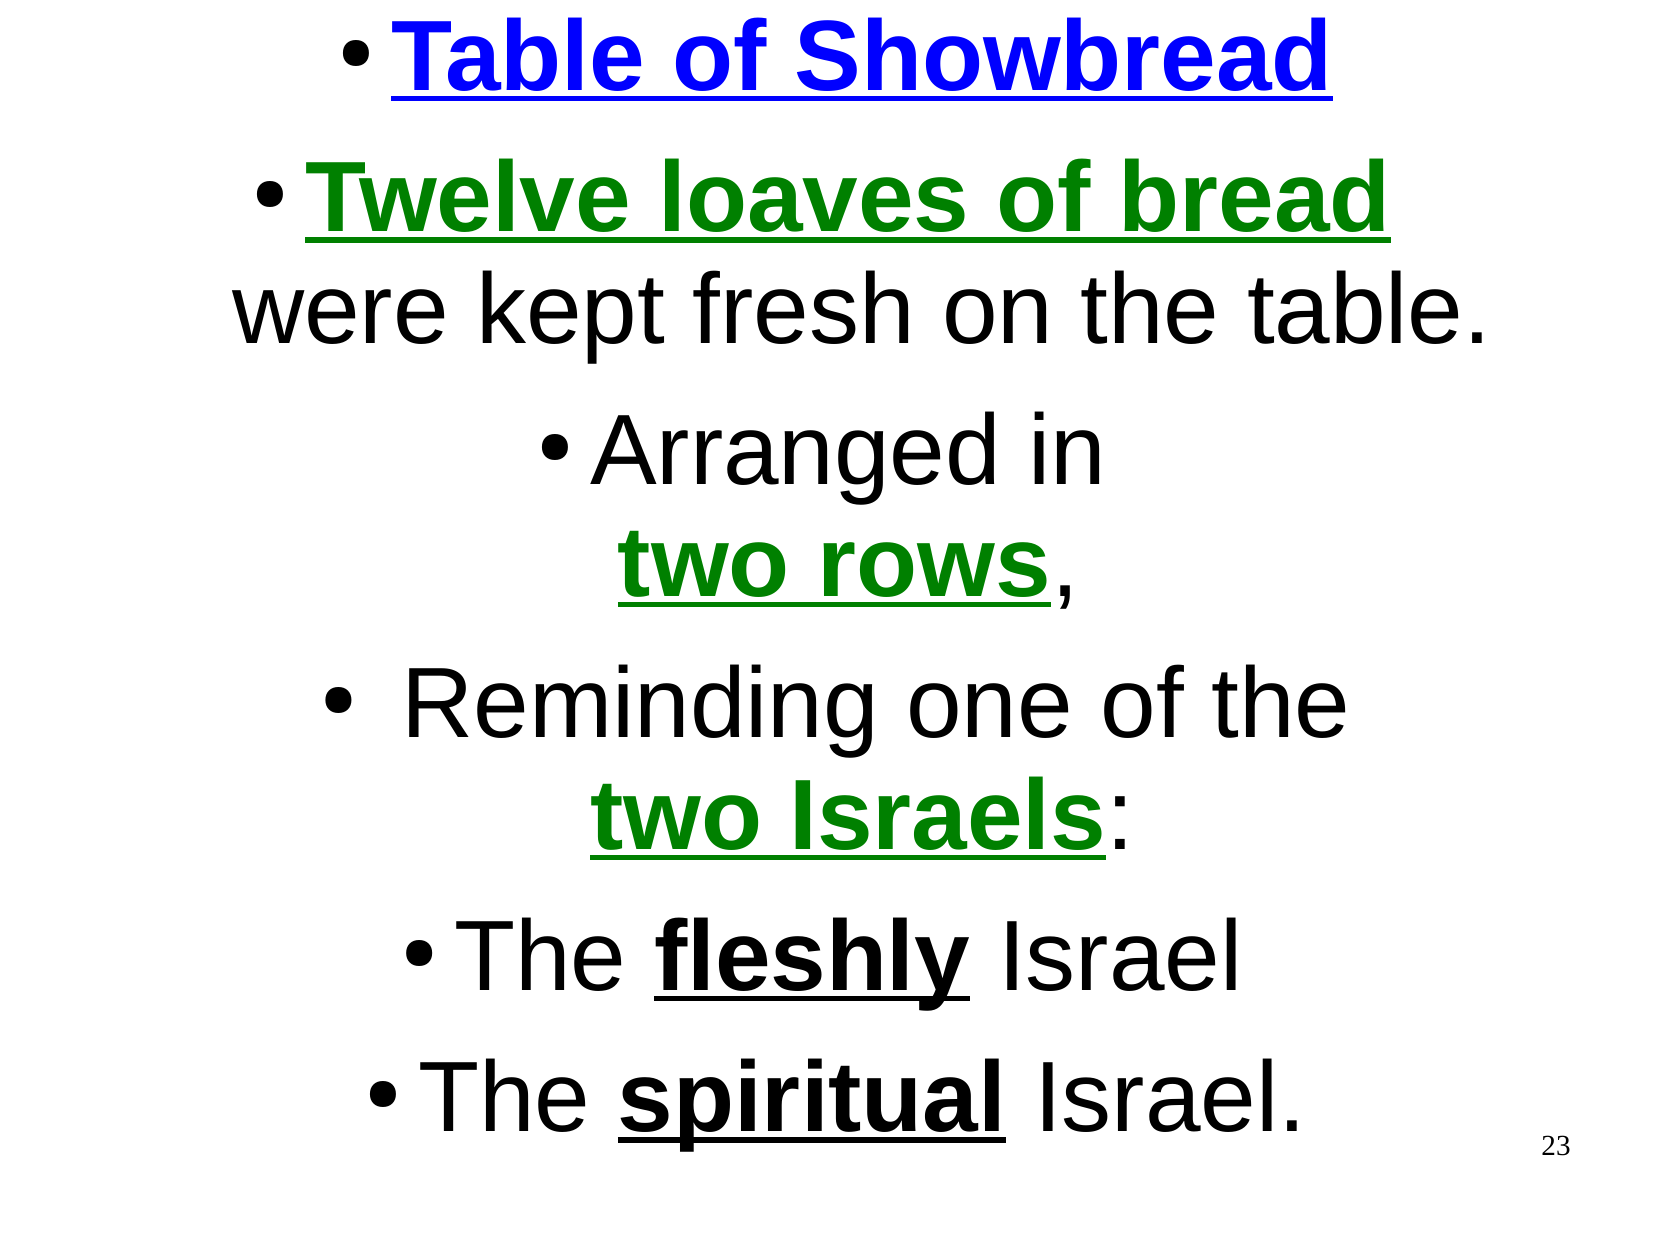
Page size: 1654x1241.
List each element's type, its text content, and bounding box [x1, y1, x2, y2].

list Table of Showbread Twelve loaves of bread were kept fresh on the table. Arranged in two rows, Reminding one of the two Israels: The fleshly Israel The spiritual Israel. [0, 0, 1654, 1241]
